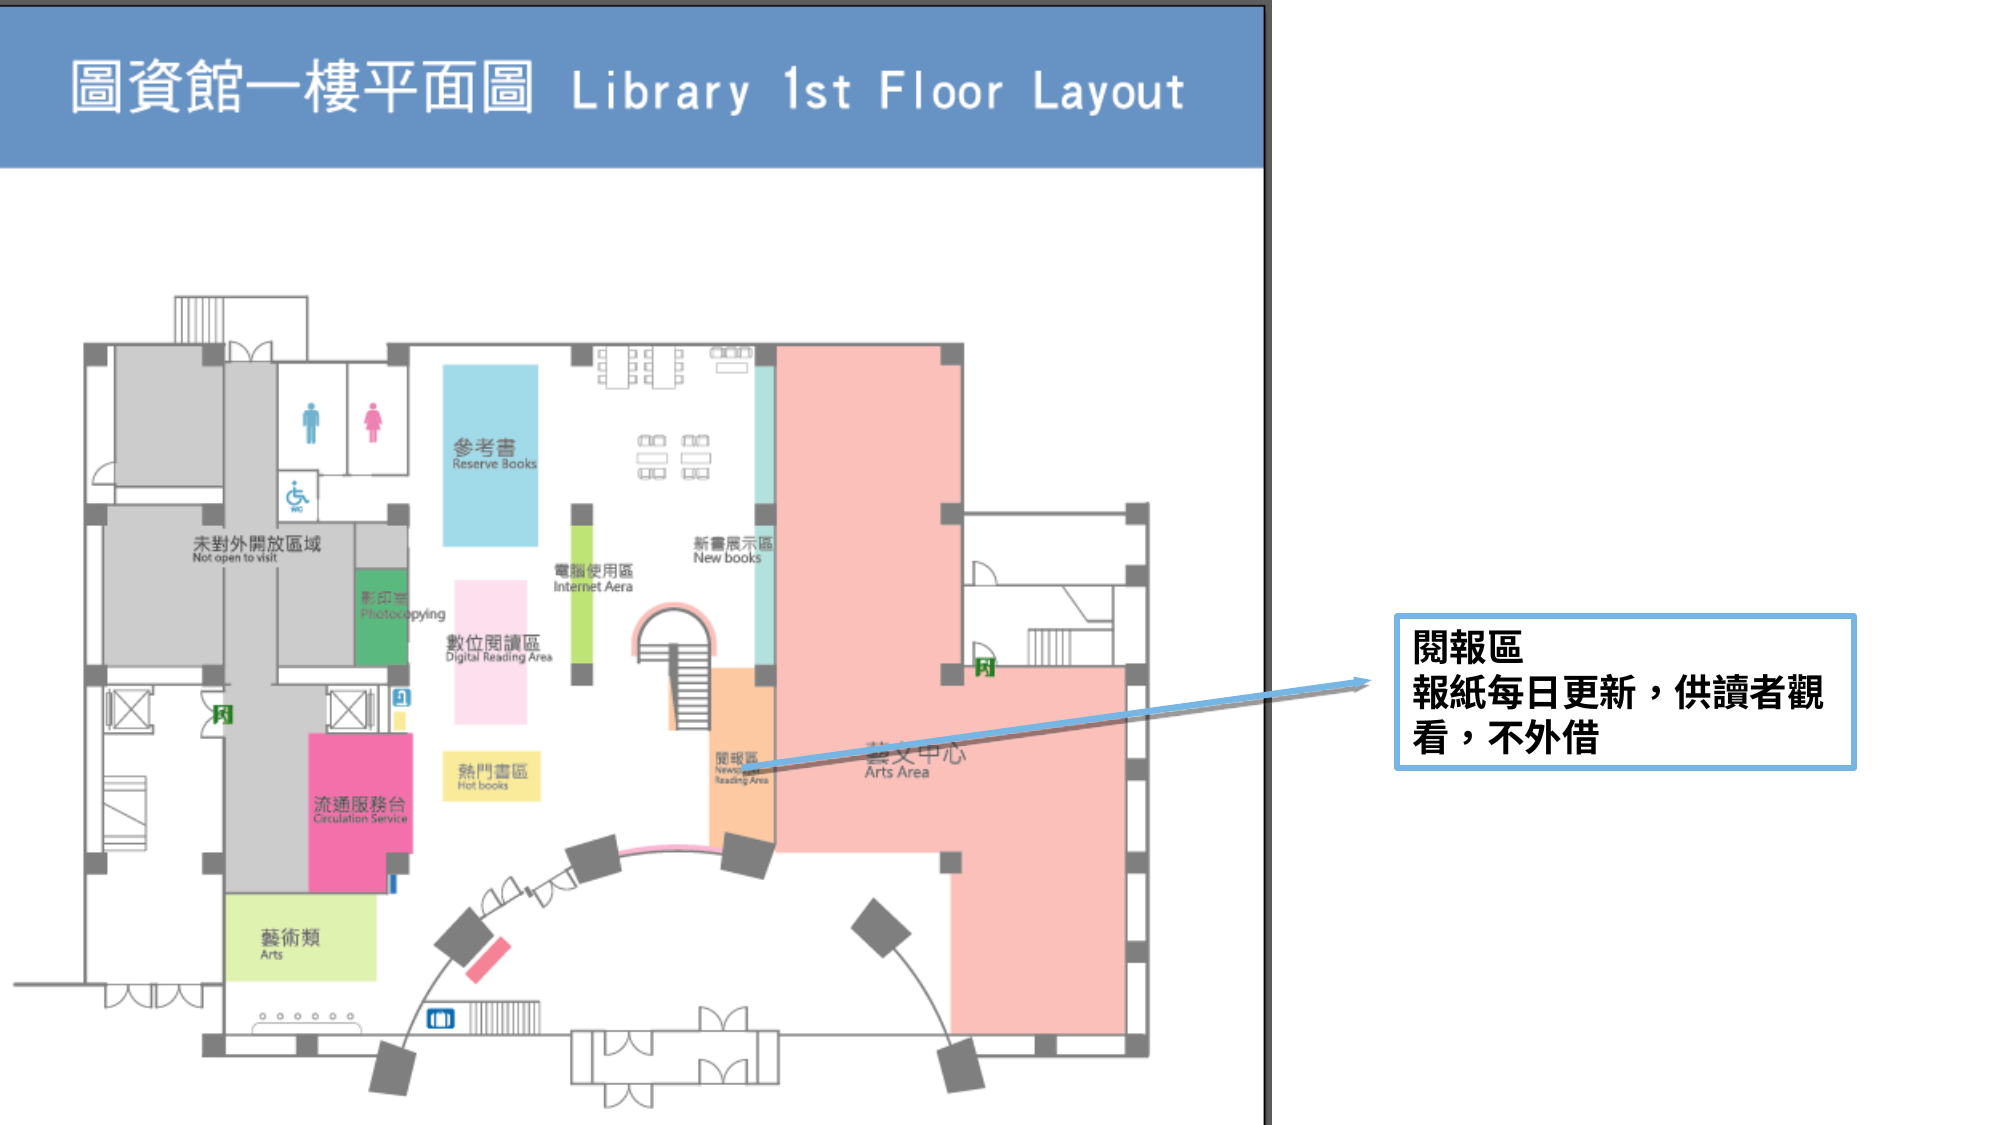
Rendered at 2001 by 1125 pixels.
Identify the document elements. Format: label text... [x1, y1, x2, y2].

text_box 閱報區 報紙每日更新，供讀者觀看，不外借 [1397, 616, 1854, 768]
picture [0, 0, 1272, 1125]
